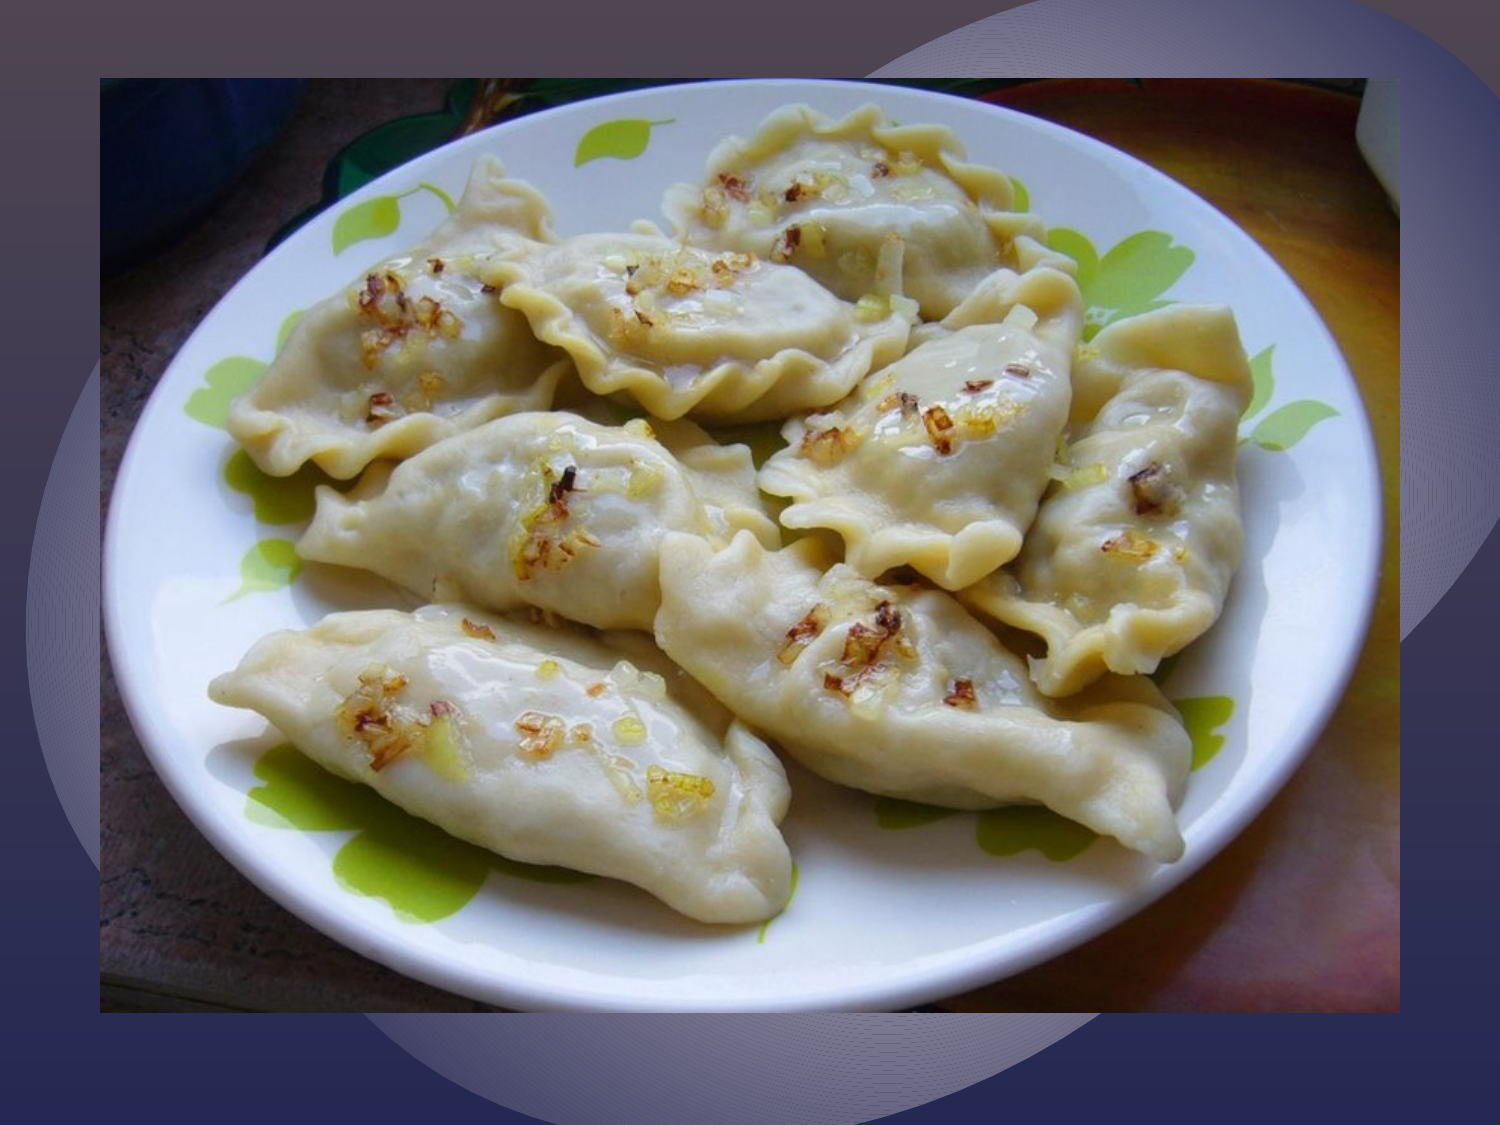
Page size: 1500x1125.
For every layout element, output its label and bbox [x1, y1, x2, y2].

picture [100, 78, 1400, 1013]
